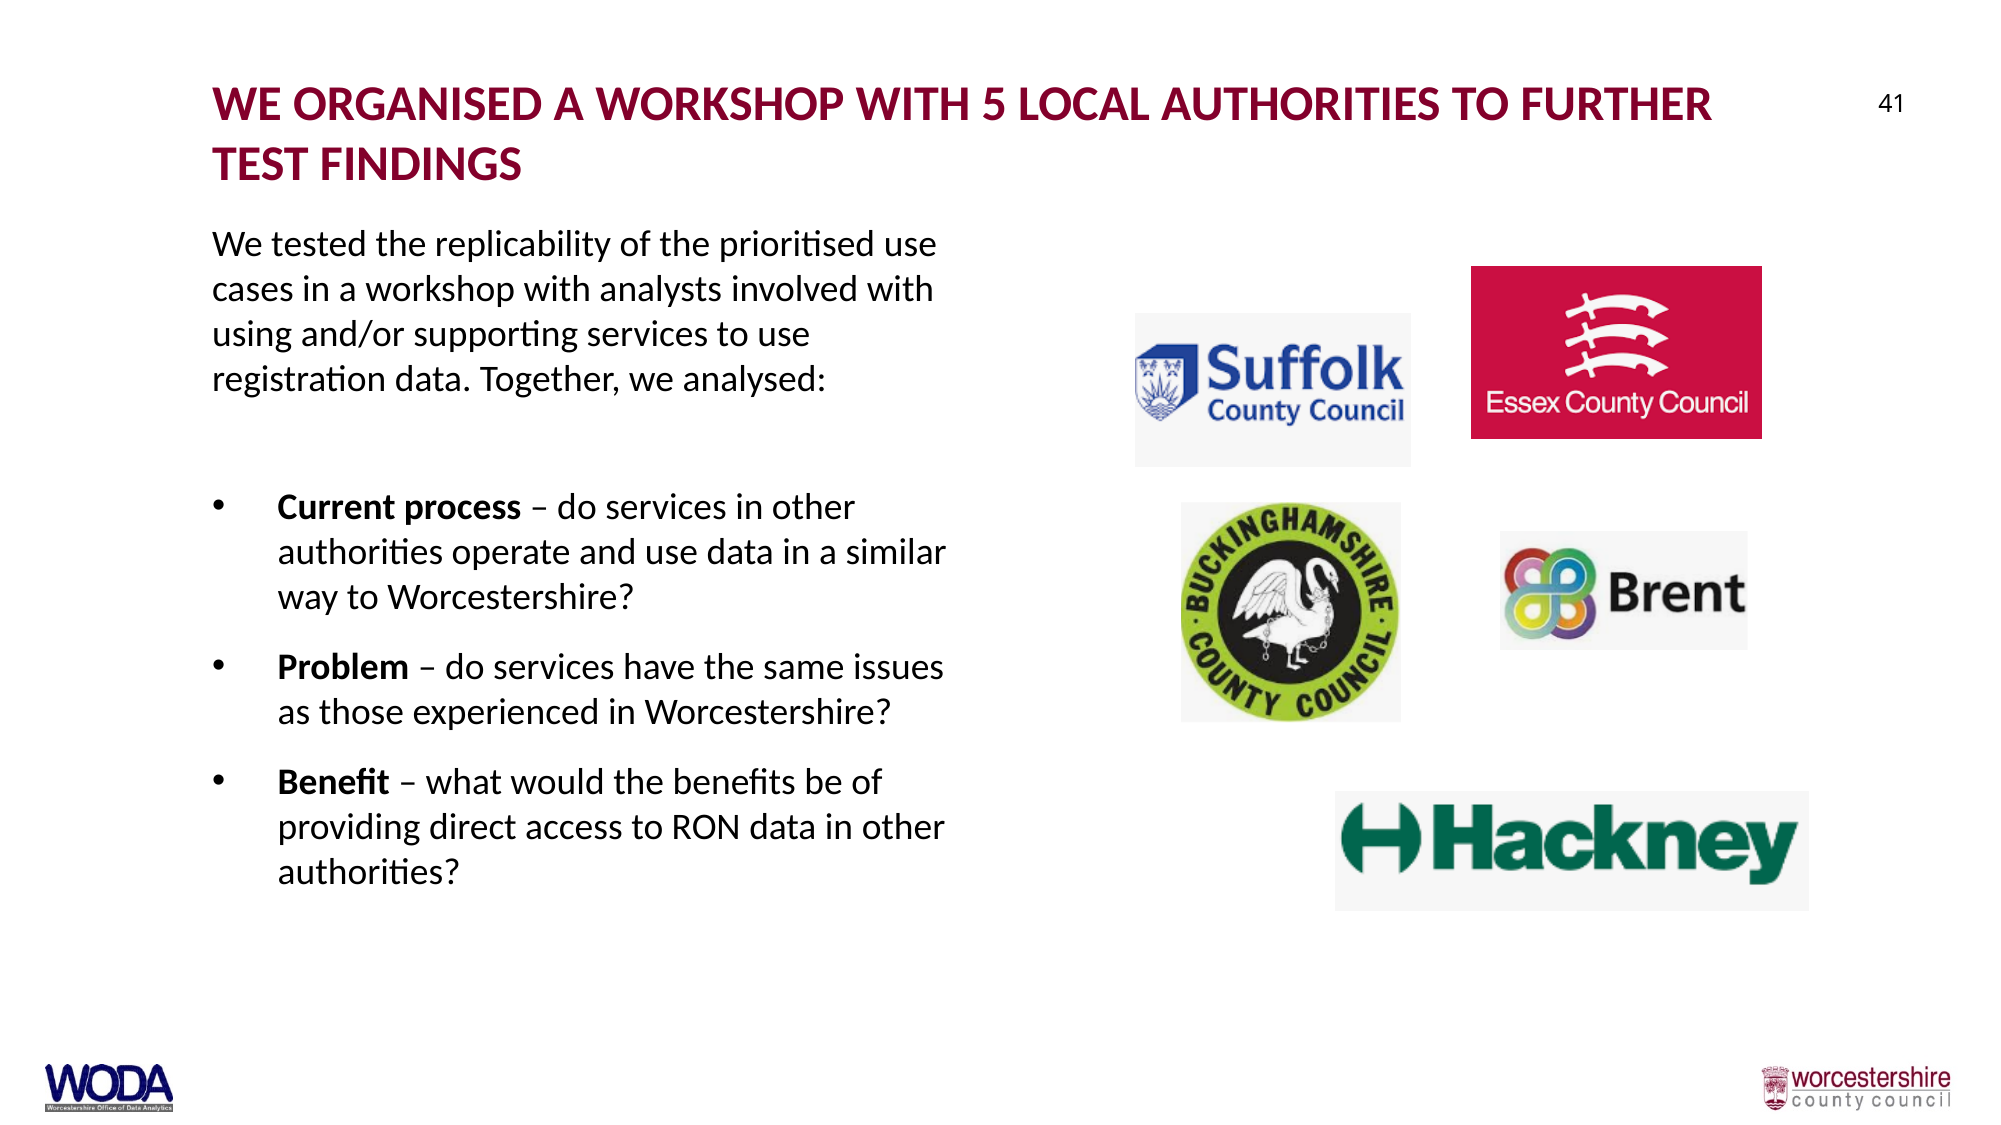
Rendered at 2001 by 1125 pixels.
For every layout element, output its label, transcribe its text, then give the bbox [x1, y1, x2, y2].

slide_number <number> [1850, 87, 1907, 148]
picture [1335, 791, 1809, 911]
picture [1471, 266, 1762, 439]
list We tested the replicability of the prioritised use cases in a workshop with analysts involved with using and/or supporting services to use registration data. Together, we analysed: Current process – do services in other authorities operate and use data in a similar way to Worcestershire? Problem – do services have the same issues as those experienced in Worcestershire? Benefit – what would the benefits be of providing direct access to RON data in other authorities? [212, 219, 963, 1007]
picture [1181, 501, 1401, 725]
picture [45, 1064, 173, 1112]
picture [1749, 1055, 1971, 1121]
title WE ORGANISED A WORKSHOP WITH 5 LOCAL AUTHORITIES TO FURTHER TEST FINDINGS [212, 70, 1809, 200]
picture [1500, 531, 1753, 650]
picture [1135, 313, 1411, 467]
